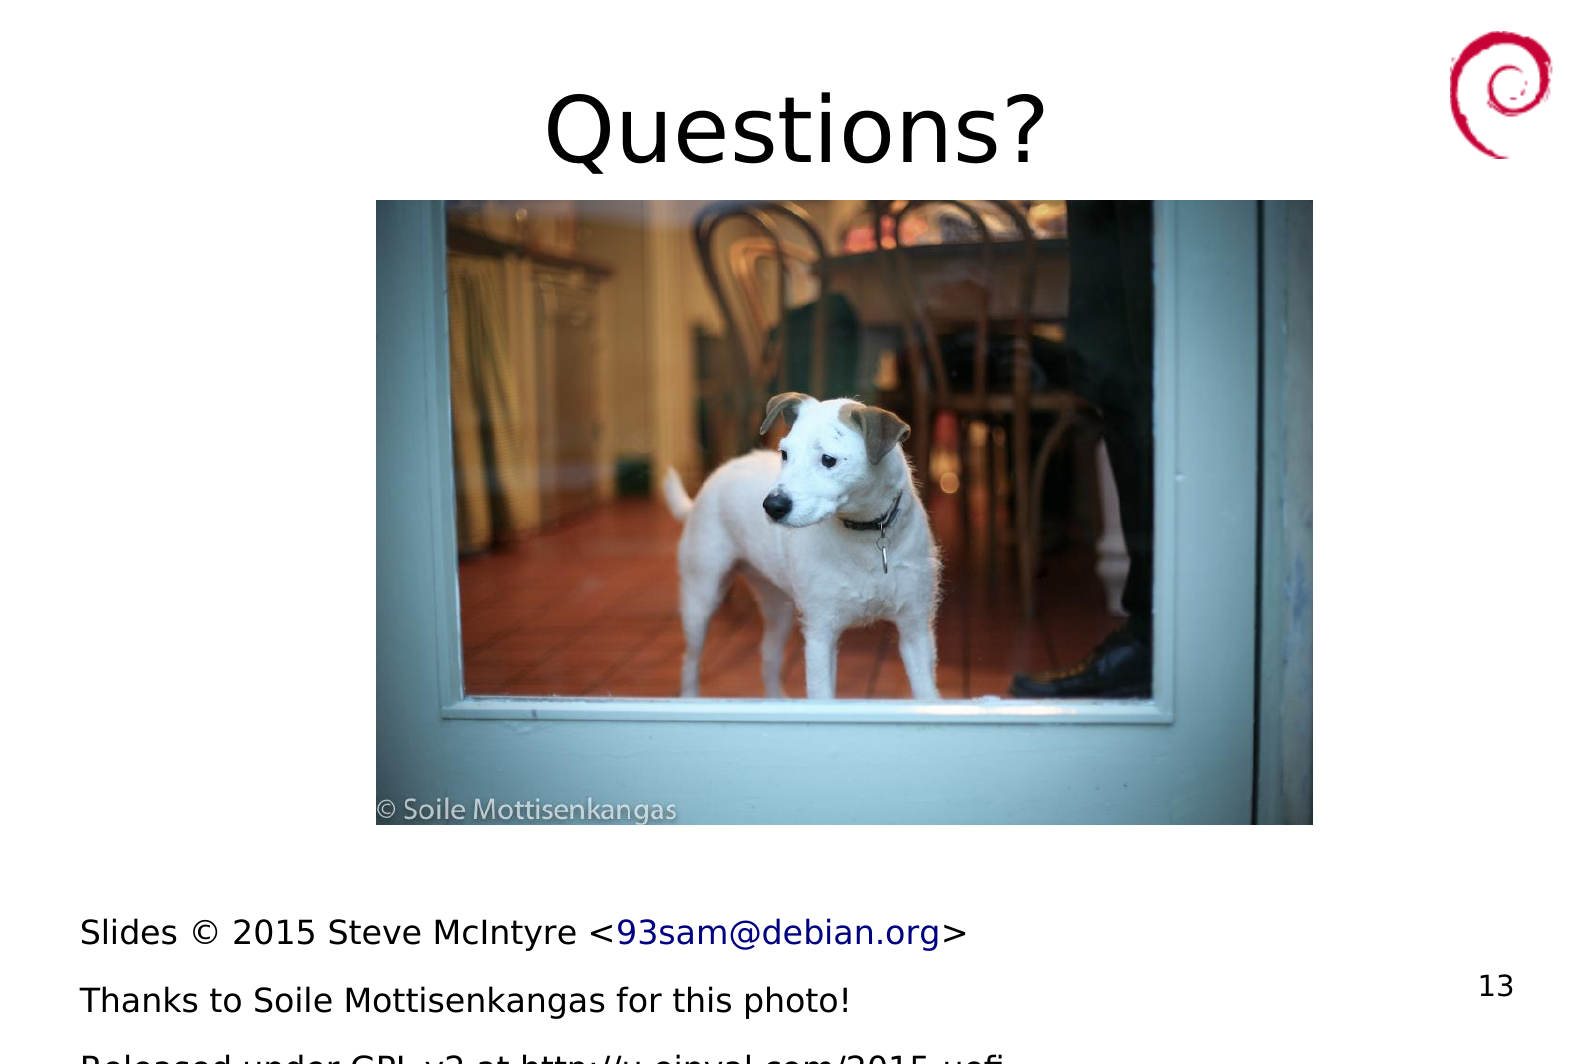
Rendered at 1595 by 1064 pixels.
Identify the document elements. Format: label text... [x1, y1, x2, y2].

list Slides © 2015 Steve McIntyre <93sam@debian.org> Thanks to Soile Mottisenkangas for this photo! Released under GPL v2 at http://u.einval.com/2015-uefi [79, 248, 1515, 1064]
title Questions? [79, 42, 1515, 220]
picture [1450, 31, 1555, 159]
picture [376, 200, 1313, 826]
